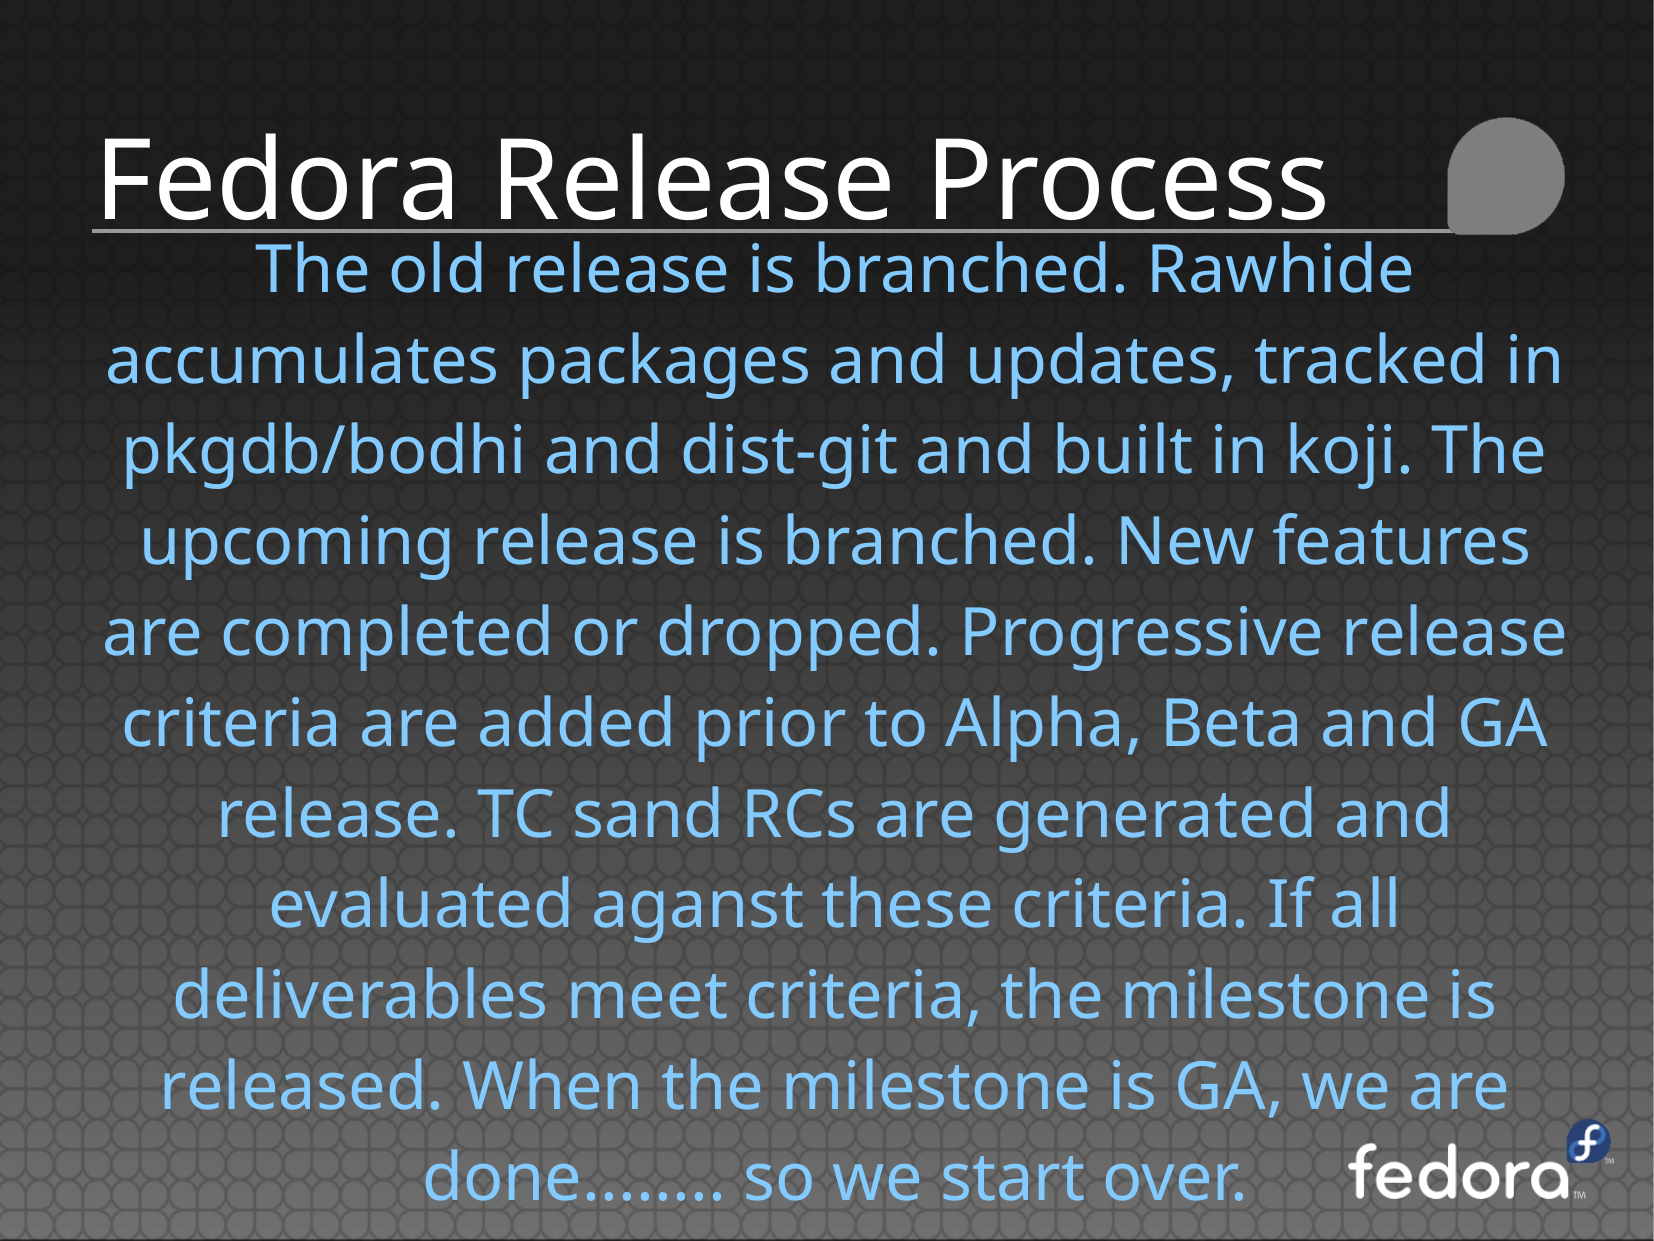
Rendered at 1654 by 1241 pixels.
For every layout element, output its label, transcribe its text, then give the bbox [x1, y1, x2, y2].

subtitle The old release is branched. Rawhide accumulates packages and updates, tracked in pkgdb/bodhi and dist-git and built in koji. The upcoming release is branched. New features are completed or dropped. Progressive release criteria are added prior to Alpha, Beta and GA release. TC sand RCs are generated and evaluated aganst these criteria. If all deliverables meet criteria, the milestone is released. When the milestone is GA, we are done........ so we start over. [91, 268, 1580, 1172]
title Fedora Release Process [94, 100, 1426, 251]
picture [0, 0, 1654, 1241]
